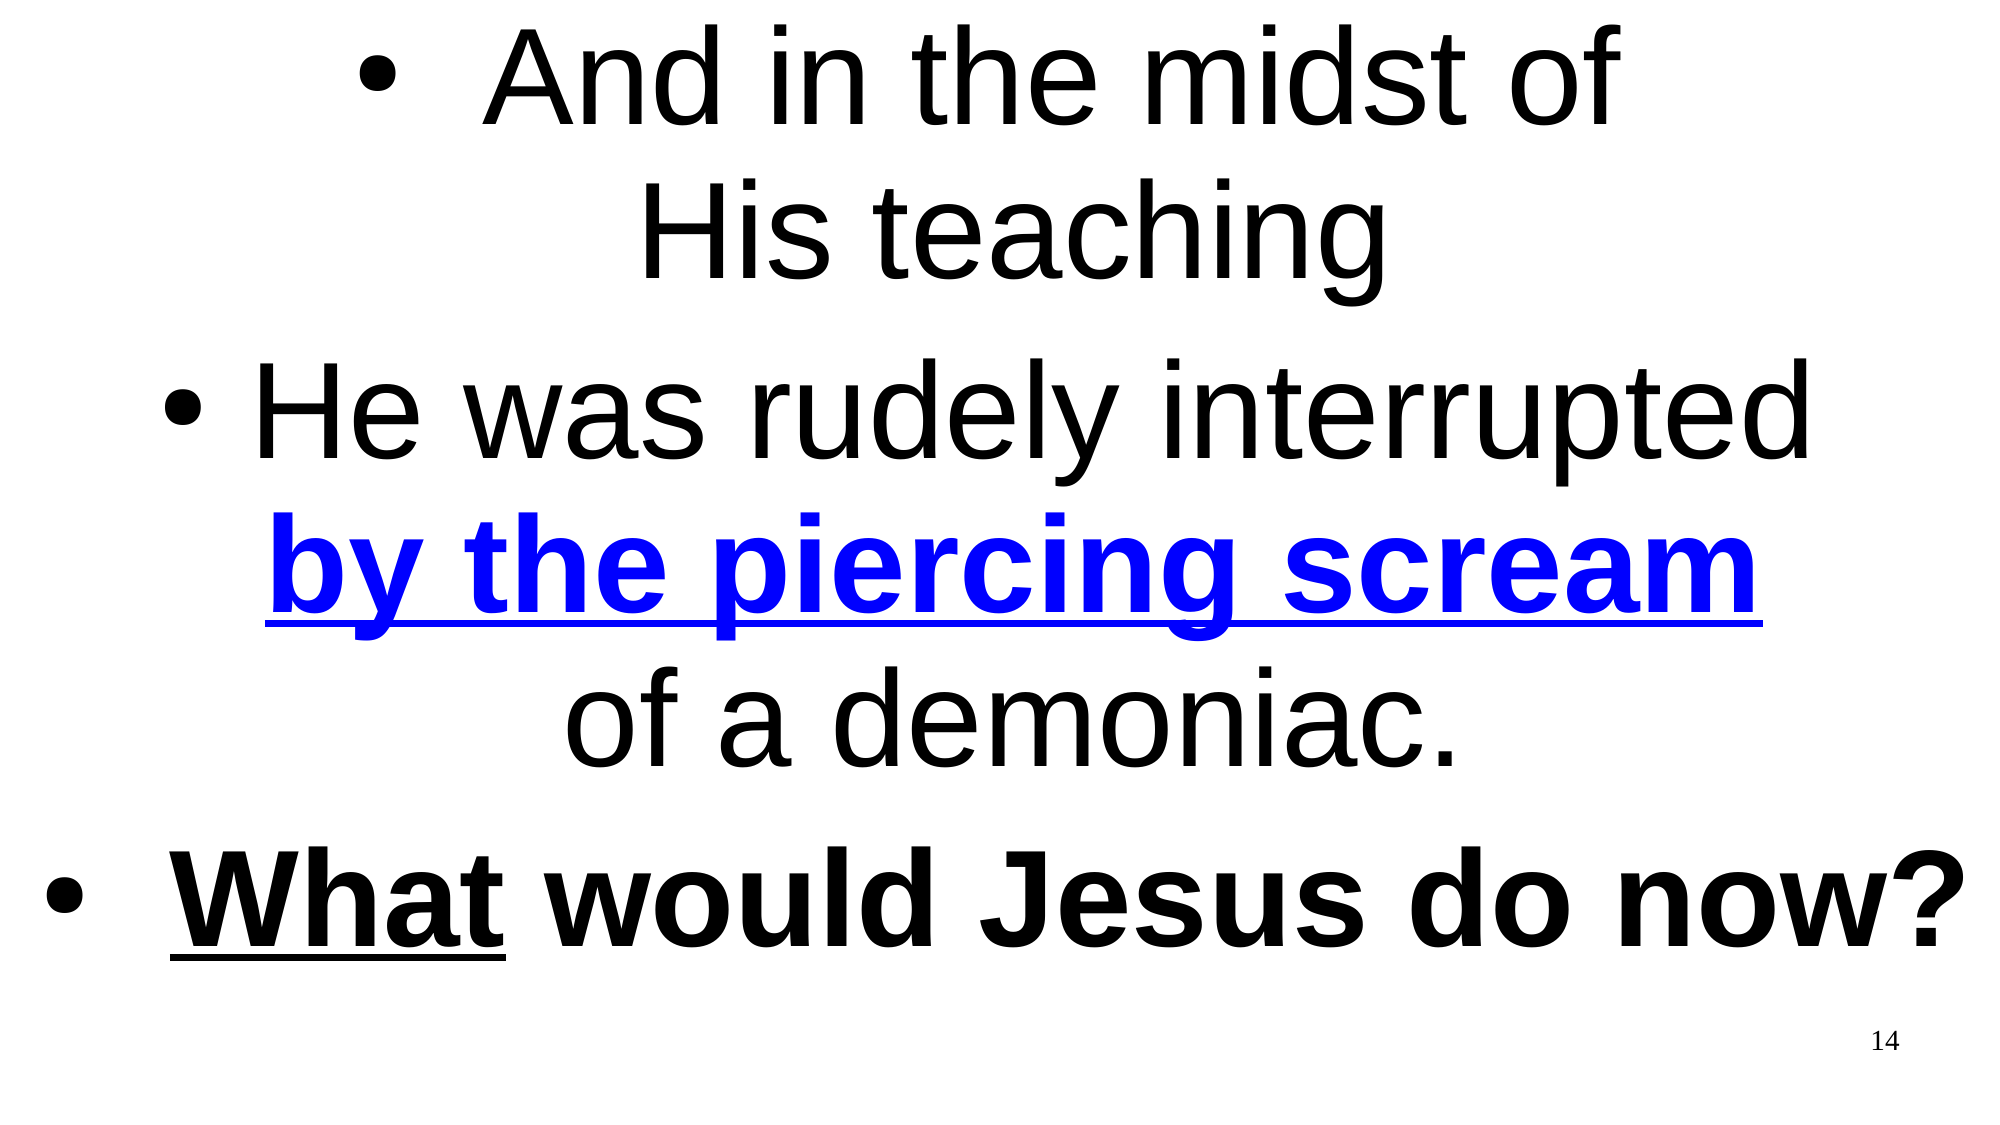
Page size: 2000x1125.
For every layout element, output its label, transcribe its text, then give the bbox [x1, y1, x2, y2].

list And in the midst of His teaching He was rudely interrupted by the piercing scream of a demoniac. What would Jesus do now? [0, 0, 1996, 1123]
